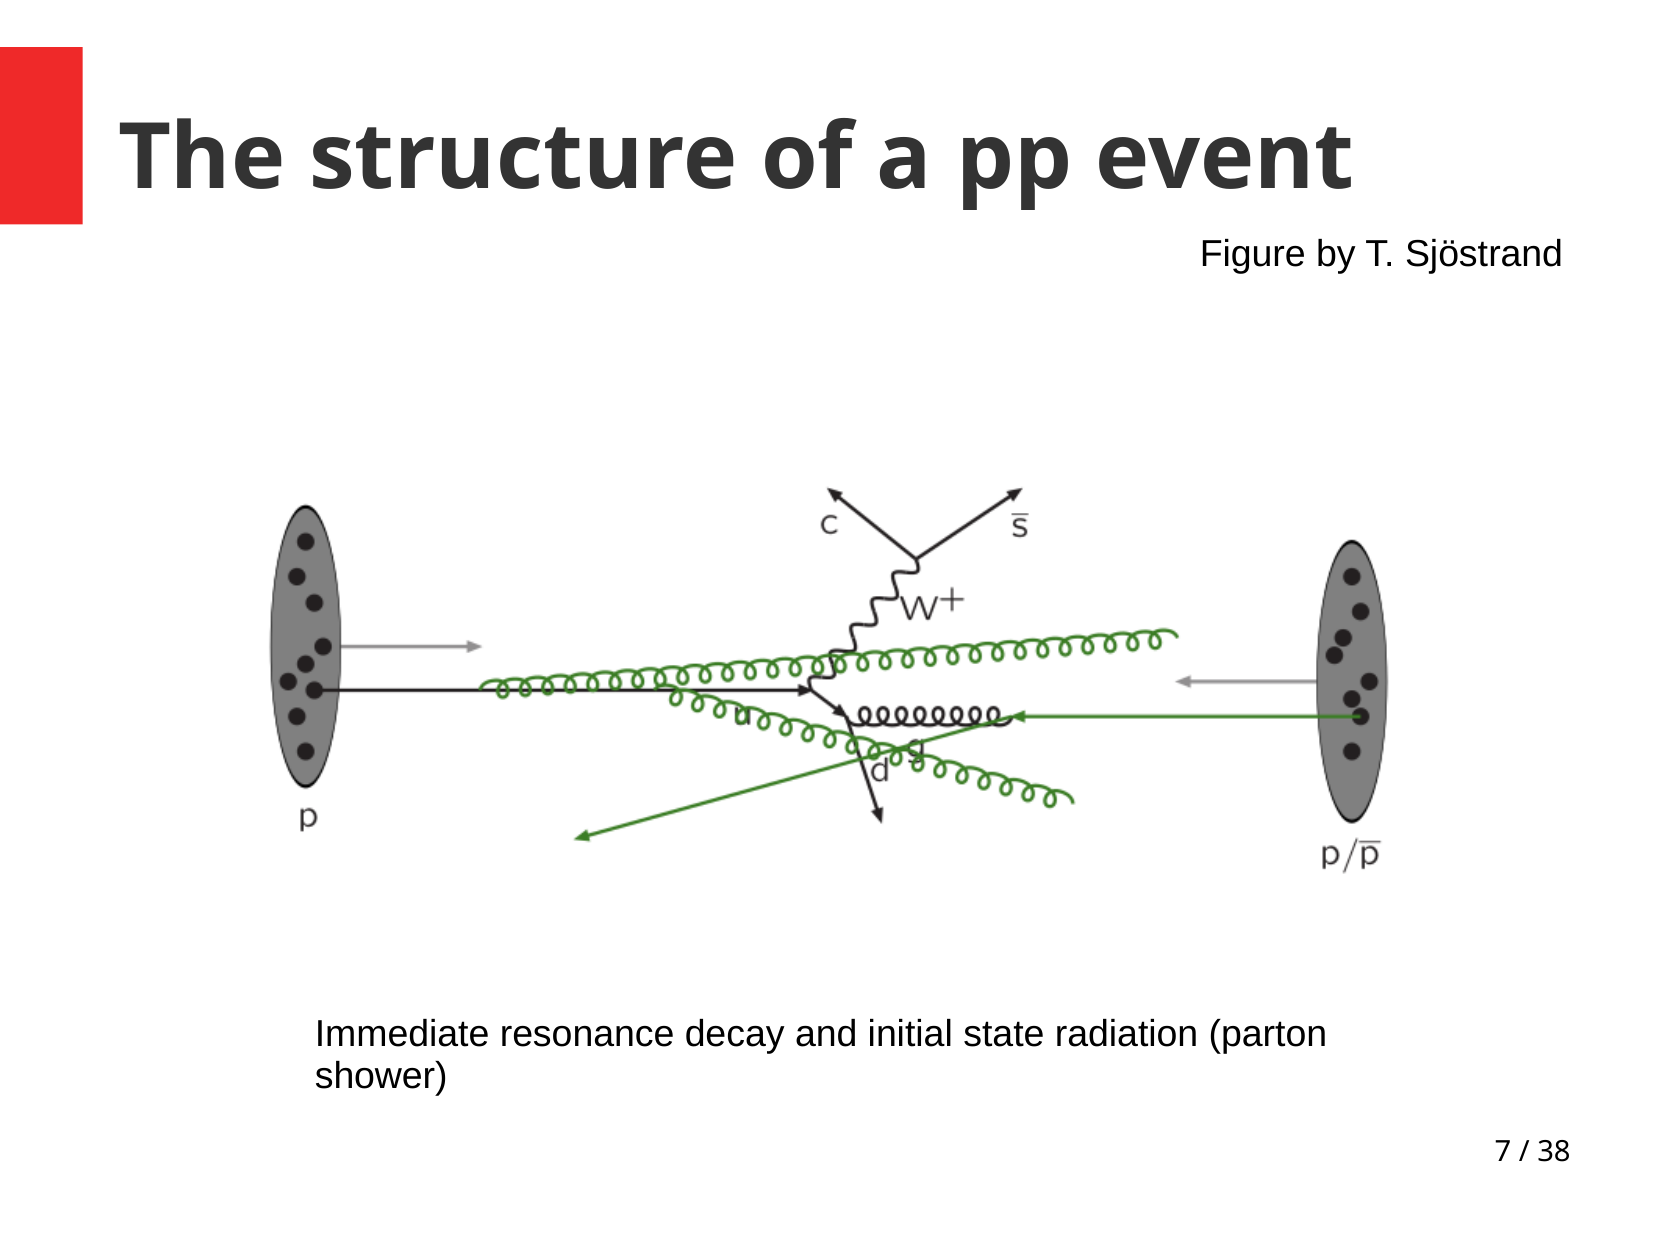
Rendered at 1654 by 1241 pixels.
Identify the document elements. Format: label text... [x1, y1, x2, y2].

picture [171, 382, 1526, 935]
text_box Figure by T. Sjöstrand [1185, 225, 1591, 282]
title The structure of a pp event [118, 49, 1571, 257]
text_box Immediate resonance decay and initial state radiation (parton shower) [300, 1005, 1381, 1104]
